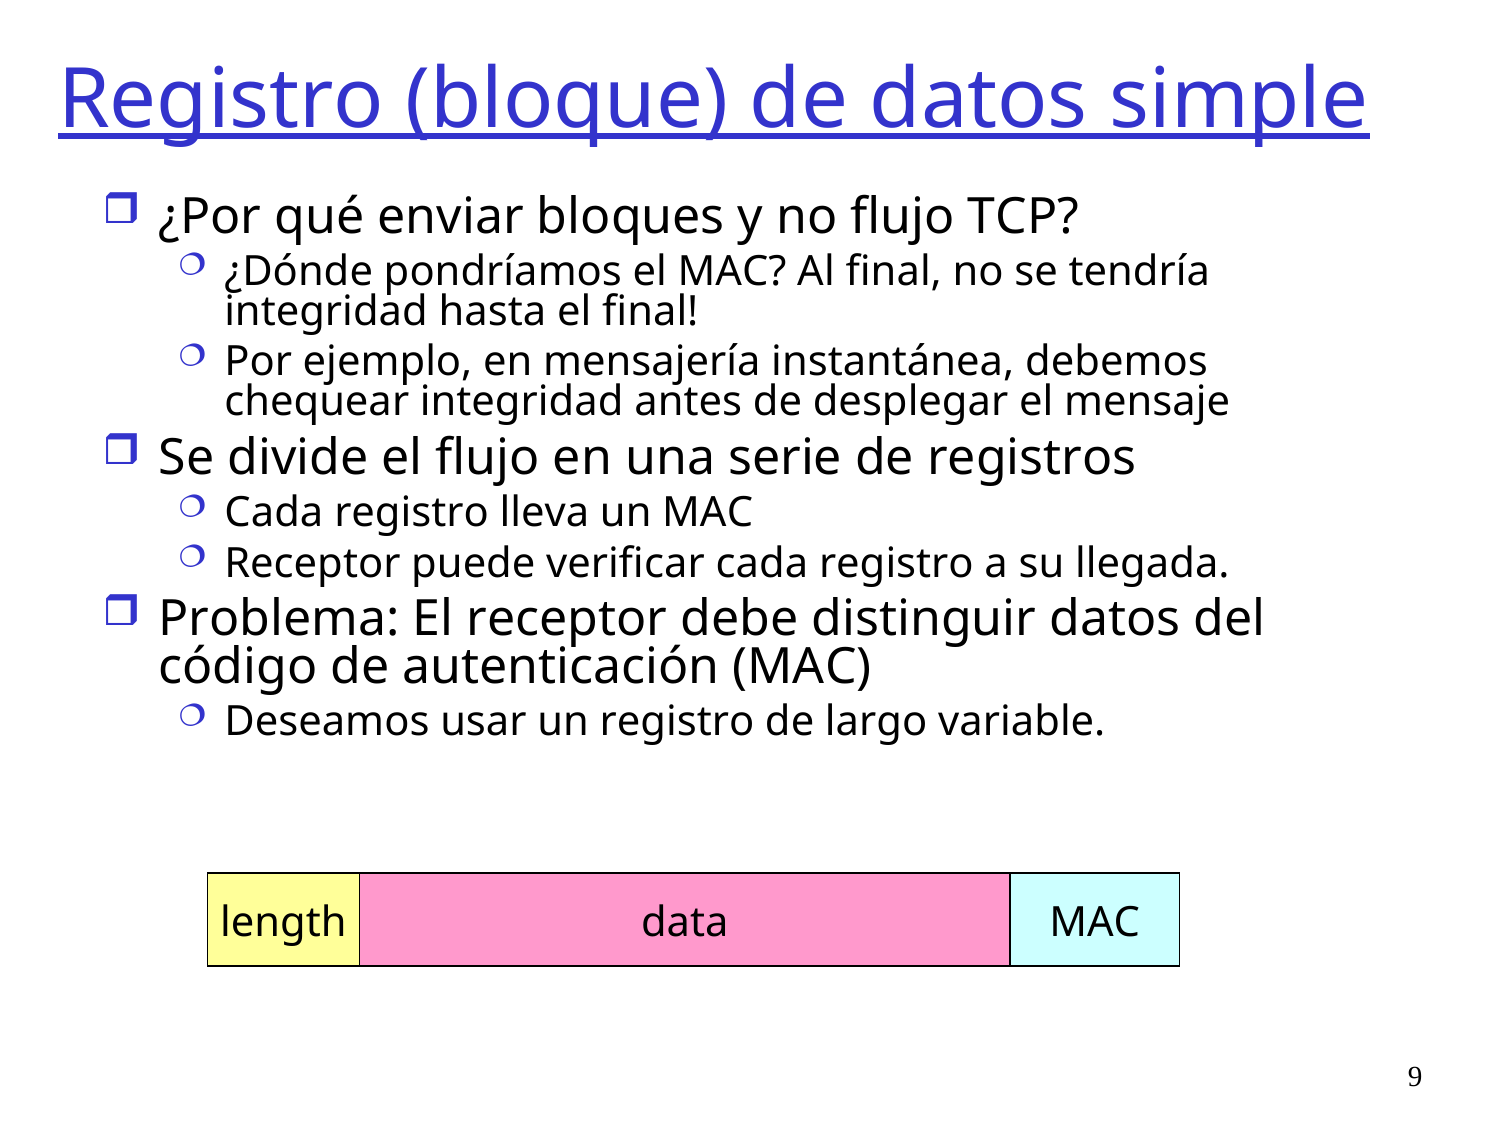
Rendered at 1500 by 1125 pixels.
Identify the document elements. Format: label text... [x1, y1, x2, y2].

text_box <number> [1362, 1050, 1438, 1125]
text_box data [359, 872, 1010, 966]
list ¿Por qué enviar bloques y no flujo TCP? ¿Dónde pondríamos el MAC? Al final, no se tendría integridad hasta el final! Por ejemplo, en mensajería instantánea, debemos chequear integridad antes de desplegar el mensaje Se divide el flujo en una serie de registros Cada registro lleva un MAC Receptor puede verificar cada registro a su llegada. Problema: El receptor debe distinguir datos del código de autenticación (MAC) Deseamos usar un registro de largo variable. [87, 187, 1363, 843]
text_box length [207, 872, 359, 966]
text_box MAC [1010, 872, 1180, 966]
title Registro (bloque) de datos simple [43, 0, 1489, 202]
